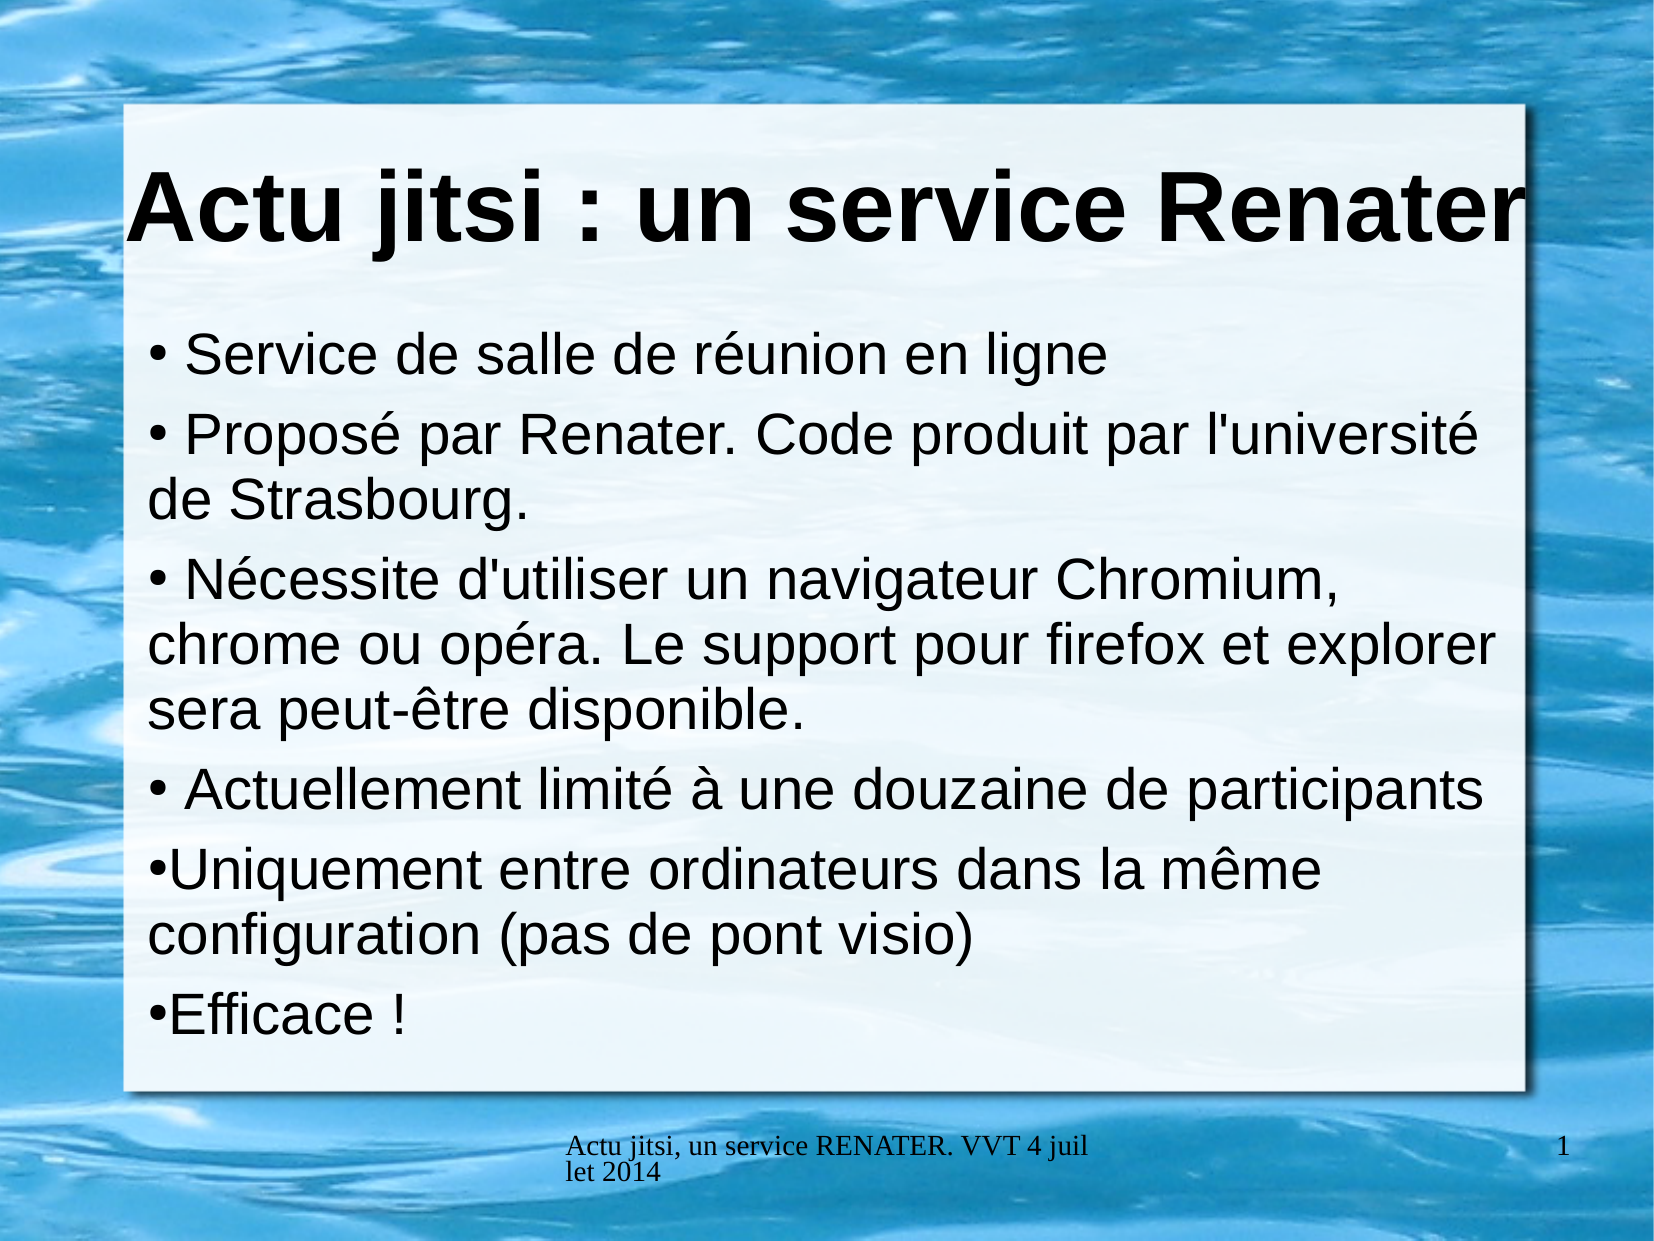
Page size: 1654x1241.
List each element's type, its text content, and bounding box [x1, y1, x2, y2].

picture [0, 296, 1654, 1241]
subtitle Service de salle de réunion en ligne Proposé par Renater. Code produit par l'université de Strasbourg. Nécessite d'utiliser un navigateur Chromium, chrome ou opéra. Le support pour firefox et explorer sera peut-être disponible. Actuellement limité à une douzaine de participants Uniquement entre ordinateurs dans la même configuration (pas de pont visio) Efficace ! [147, 236, 1506, 1132]
title Actu jitsi : un service Renater [0, 118, 1654, 296]
text_box [101, 527, 167, 602]
picture [0, 0, 1654, 118]
